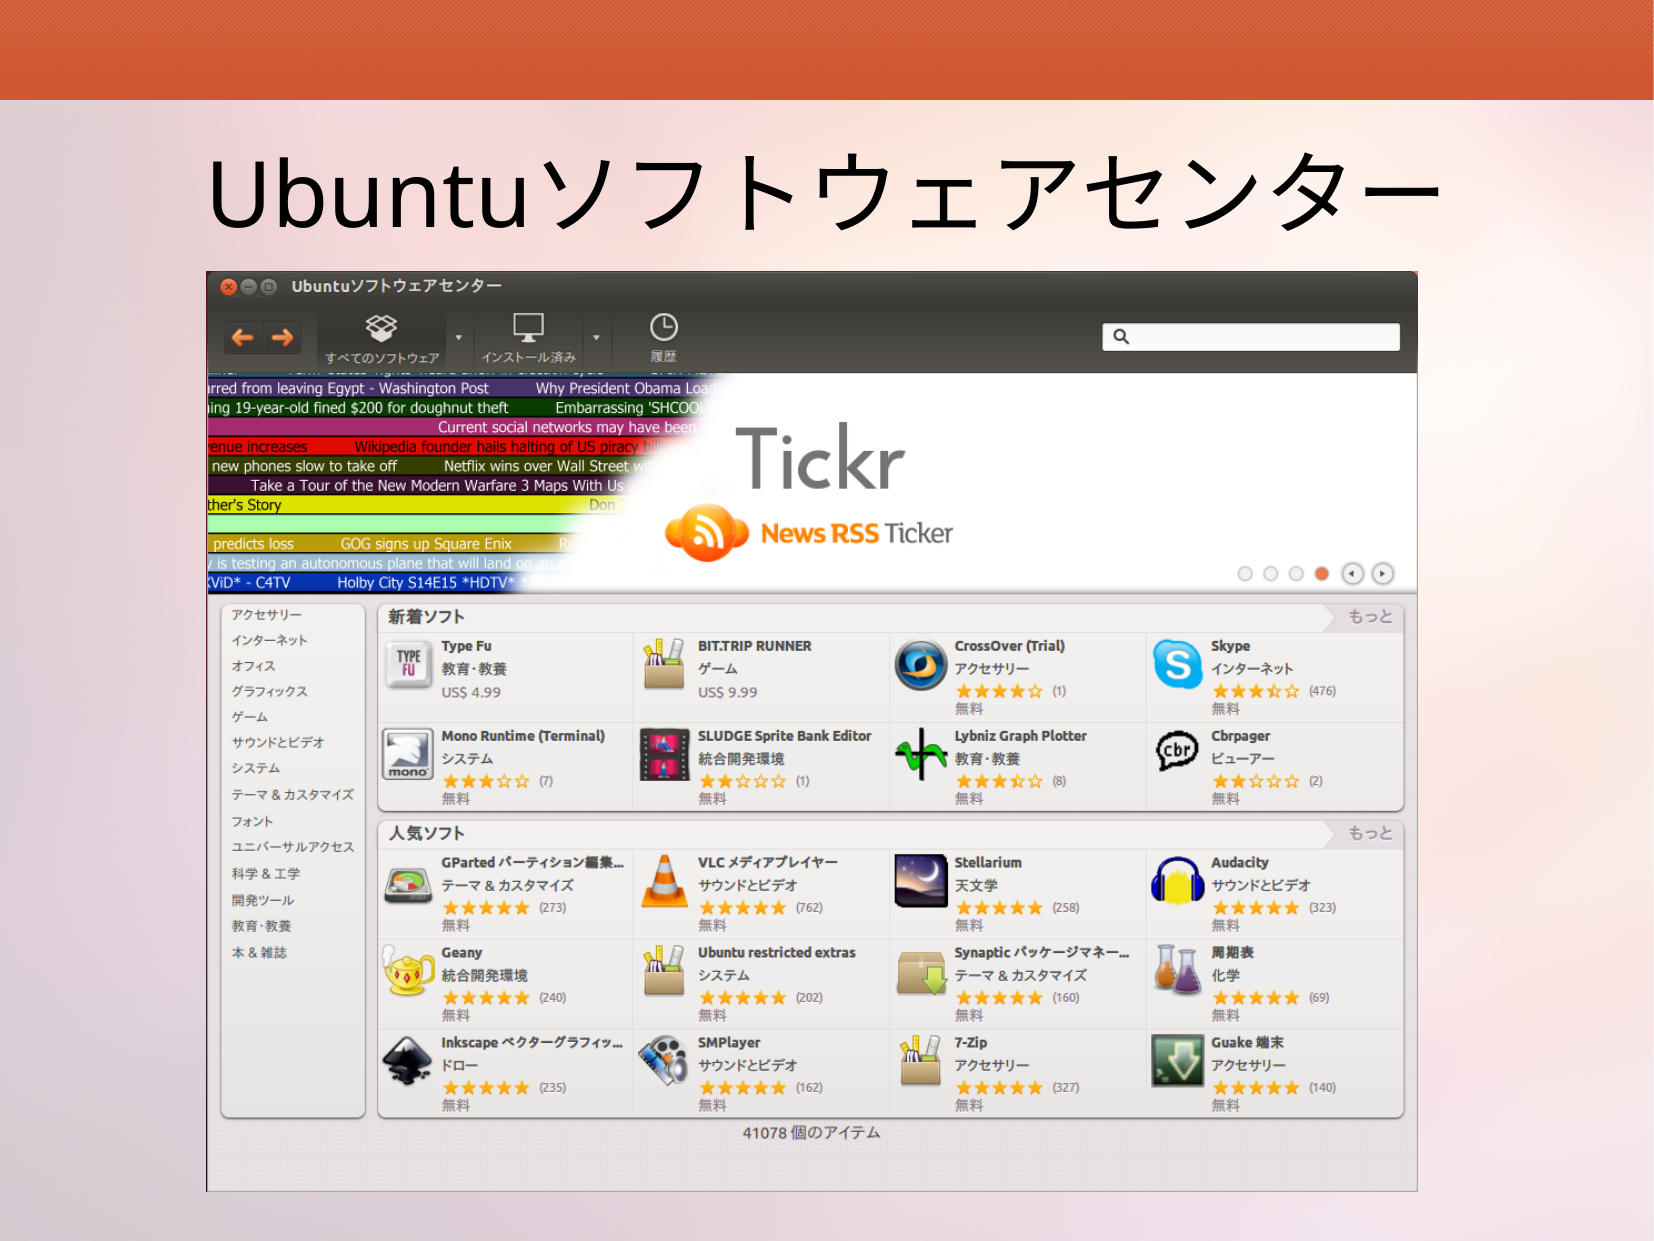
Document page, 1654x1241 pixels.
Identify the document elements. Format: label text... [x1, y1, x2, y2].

title Ubuntuソフトウェアセンター [82, 118, 1571, 257]
picture [0, 0, 1654, 1241]
